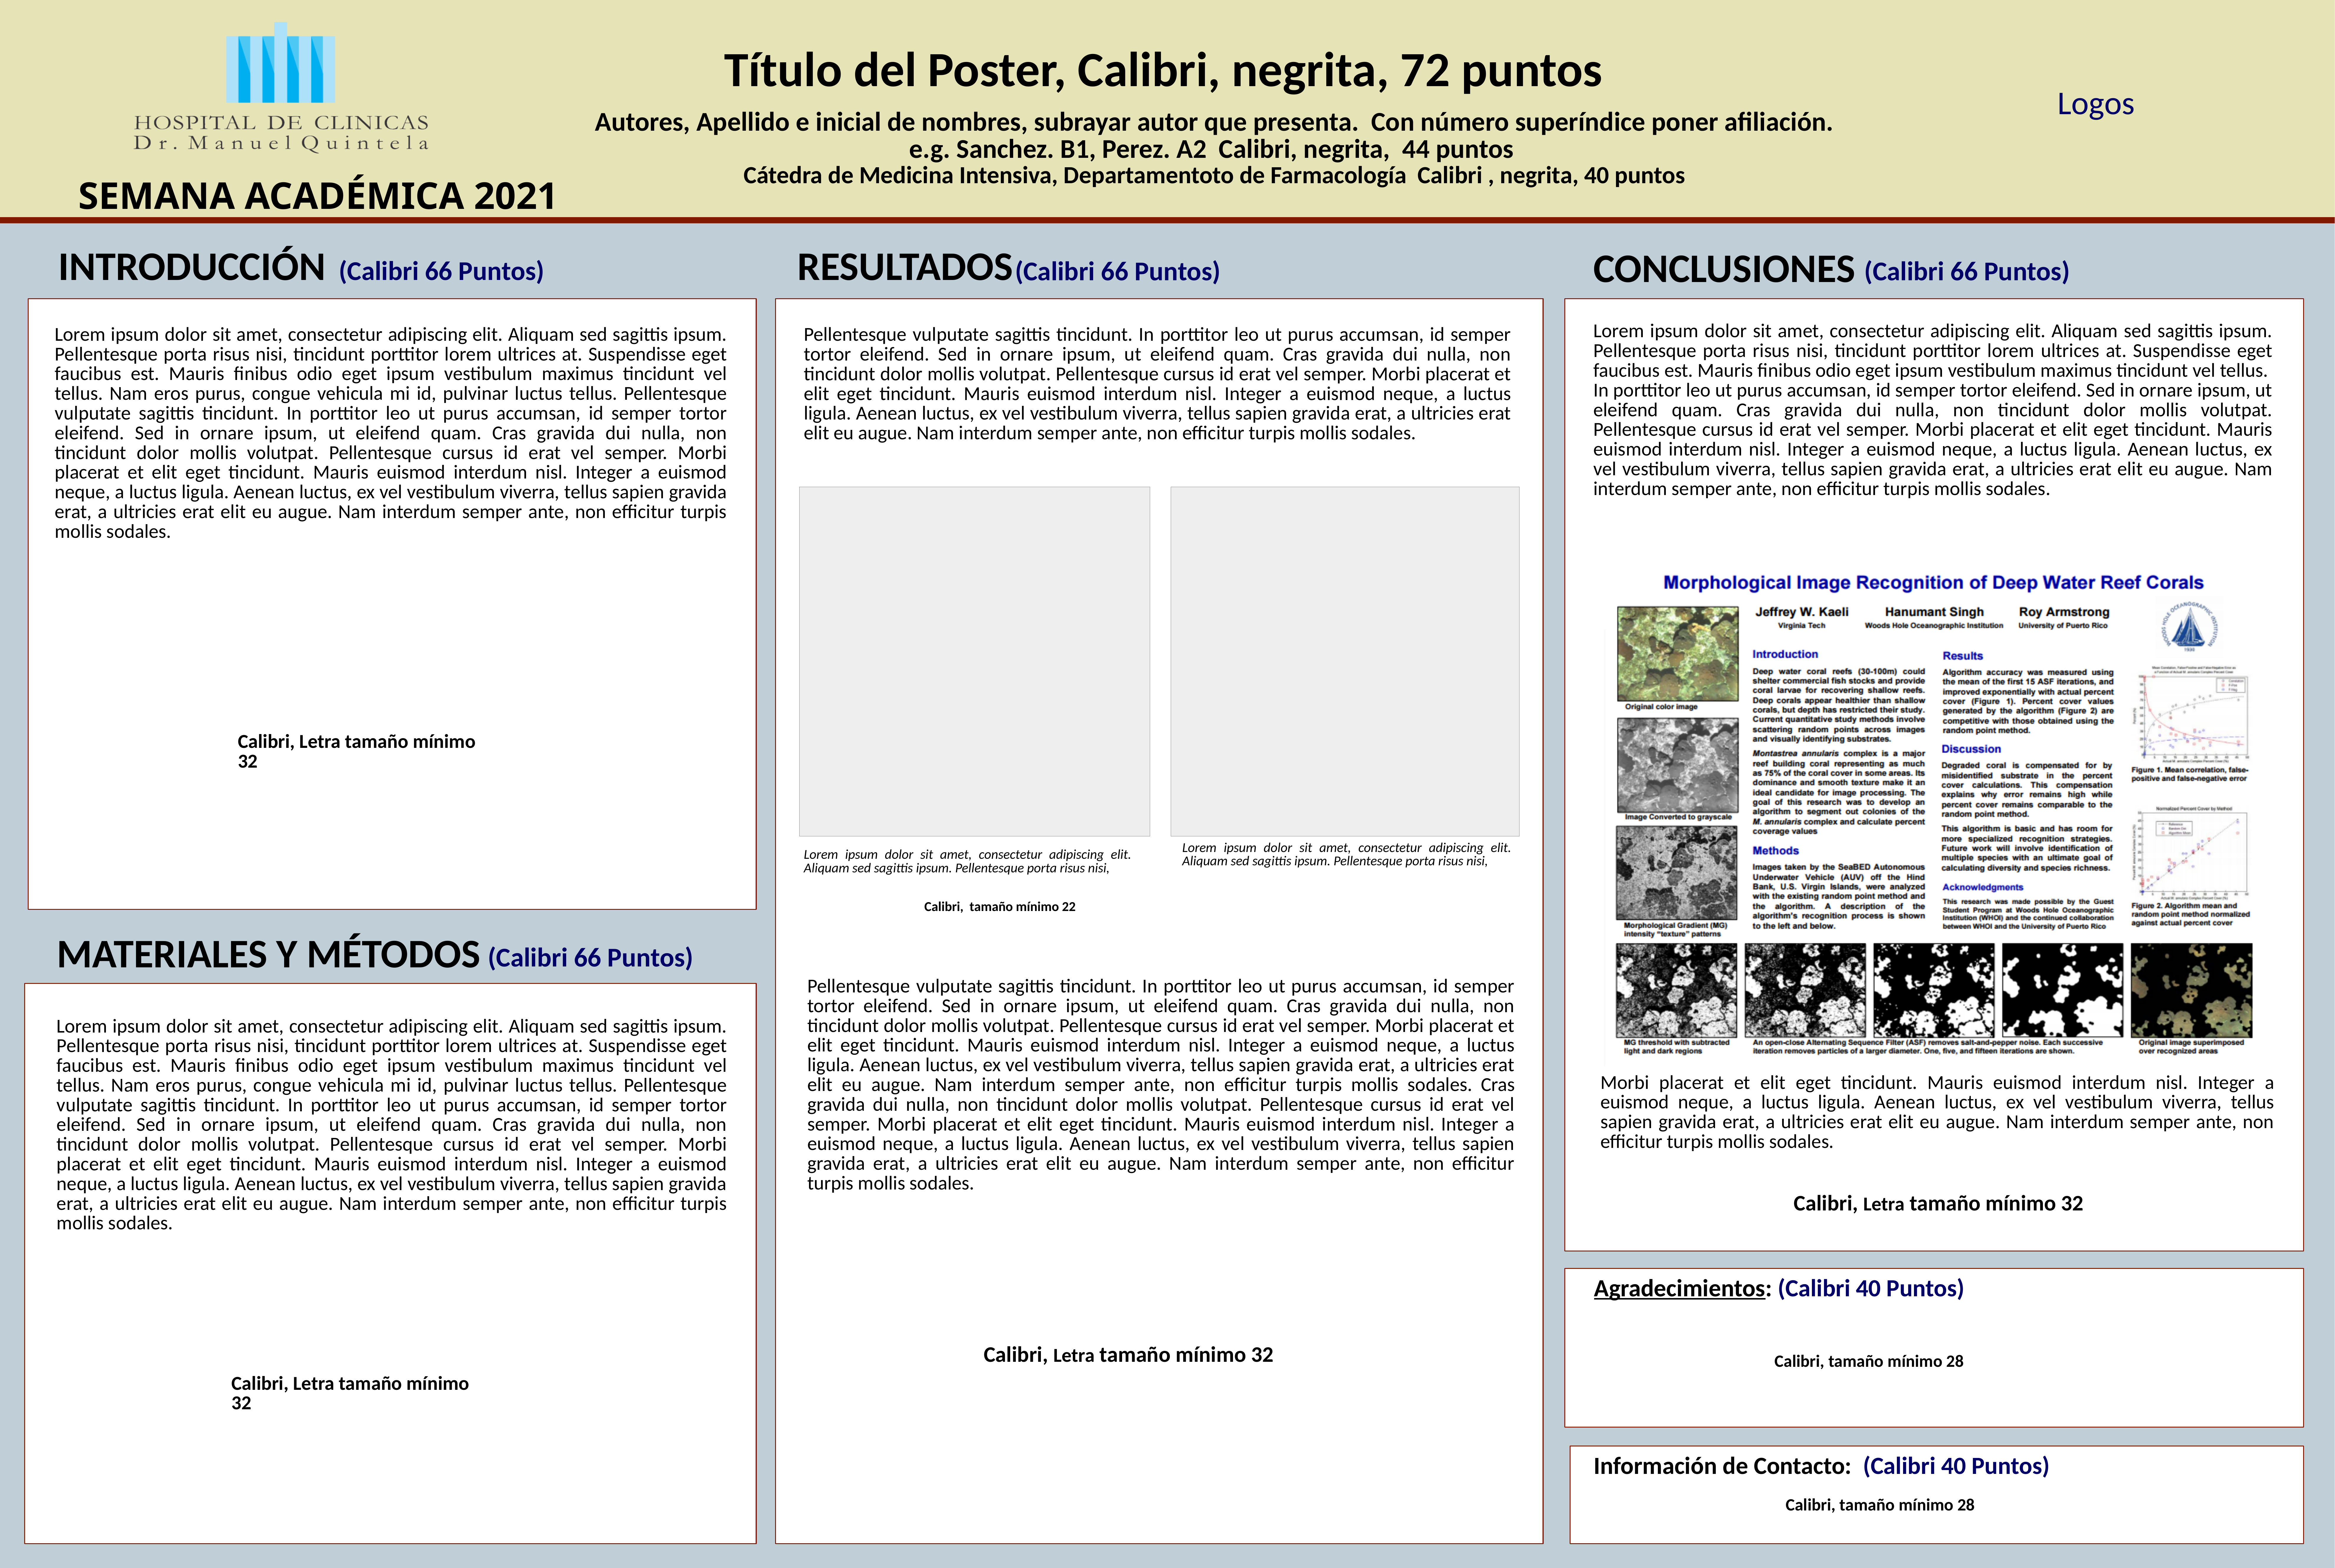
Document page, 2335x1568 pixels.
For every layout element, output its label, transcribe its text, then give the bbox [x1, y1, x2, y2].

text_box Lorem ipsum dolor sit amet, consectetur adipiscing elit. Aliquam sed sagittis ipsum. Pellentesque porta risus nisi, tincidunt porttitor lorem ultrices at. Suspendisse eget faucibus est. Mauris finibus odio eget ipsum vestibulum maximus tincidunt vel tellus. Nam eros purus, congue vehicula mi id, pulvinar luctus tellus. Pellentesque vulputate sagittis tincidunt. In porttitor leo ut purus accumsan, id semper tortor eleifend. Sed in ornare ipsum, ut eleifend quam. Cras gravida dui nulla, non tincidunt dolor mollis volutpat. Pellentesque cursus id erat vel semper. Morbi placerat et elit eget tincidunt. Mauris euismod interdum nisl. Integer a euismod neque, a luctus ligula. Aenean luctus, ex vel vestibulum viverra, tellus sapien gravida erat, a ultricies erat elit eu augue. Nam interdum semper ante, non efficitur turpis mollis sodales. [50, 324, 732, 620]
text_box Información de Contacto: (Calibri 40 Puntos) [1589, 1453, 2054, 1495]
text_box CONCLUSIONES [1589, 249, 1864, 305]
text_box (Calibri 66 Puntos) [334, 258, 559, 295]
text_box Agradecimientos: (Calibri 40 Puntos) [1590, 1276, 1969, 1317]
text_box [28, 299, 756, 910]
text_box MATERIALES Y MÉTODOS [52, 935, 492, 990]
text_box Calibri, tamaño mínimo 22 [920, 899, 1084, 930]
text_box Morbi placerat et elit eget tincidunt. Mauris euismod interdum nisl. Integer a euismod neque, a luctus ligula. Aenean luctus, ex vel vestibulum viverra, tellus sapien gravida erat, a ultricies erat elit eu augue. Nam interdum semper ante, non efficitur turpis mollis sodales. [1596, 1072, 2279, 1173]
text_box Lorem ipsum dolor sit amet, consectetur adipiscing elit. Aliquam sed sagittis ipsum. Pellentesque porta risus nisi, [1178, 840, 1516, 878]
text_box Calibri, Letra tamaño mínimo 32 [1789, 1192, 2088, 1223]
text_box [775, 299, 1543, 1544]
text_box Calibri, tamaño mínimo 28 [1781, 1495, 1979, 1521]
text_box Lorem ipsum dolor sit amet, consectetur adipiscing elit. Aliquam sed sagittis ipsum. Pellentesque porta risus nisi, [799, 847, 1136, 885]
text_box INTRODUCCIÓN [54, 247, 335, 303]
text_box Calibri, Letra tamaño mínimo 32 [233, 731, 505, 760]
text_box Logos [1983, 87, 2210, 143]
text_box SEMANA ACADÉMICA 2021 [74, 167, 502, 213]
text_box Calibri, Letra tamaño mínimo 32 [979, 1343, 1278, 1375]
text_box [1565, 1268, 2304, 1427]
picture [1589, 561, 2279, 1066]
text_box (Calibri 66 Puntos) [1011, 258, 1235, 295]
text_box Lorem ipsum dolor sit amet, consectetur adipiscing elit. Aliquam sed sagittis ipsum. Pellentesque porta risus nisi, tincidunt porttitor lorem ultrices at. Suspendisse eget faucibus est. Mauris finibus odio eget ipsum vestibulum maximus tincidunt vel tellus. In porttitor leo ut purus accumsan, id semper tortor eleifend. Sed in ornare ipsum, ut eleifend quam. Cras gravida dui nulla, non tincidunt dolor mollis volutpat. Pellentesque cursus id erat vel semper. Morbi placerat et elit eget tincidunt. Mauris euismod interdum nisl. Integer a euismod neque, a luctus ligula. Aenean luctus, ex vel vestibulum viverra, tellus sapien gravida erat, a ultricies erat elit eu augue. Nam interdum semper ante, non efficitur turpis mollis sodales. [1589, 320, 2277, 561]
text_box (Calibri 66 Puntos) [483, 944, 708, 982]
picture [94, 5, 467, 177]
text_box [0, 0, 2335, 220]
text_box [1565, 299, 2304, 1251]
text_box Lorem ipsum dolor sit amet, consectetur adipiscing elit. Aliquam sed sagittis ipsum. Pellentesque porta risus nisi, tincidunt porttitor lorem ultrices at. Suspendisse eget faucibus est. Mauris finibus odio eget ipsum vestibulum maximus tincidunt vel tellus. Nam eros purus, congue vehicula mi id, pulvinar luctus tellus. Pellentesque vulputate sagittis tincidunt. In porttitor leo ut purus accumsan, id semper tortor eleifend. Sed in ornare ipsum, ut eleifend quam. Cras gravida dui nulla, non tincidunt dolor mollis volutpat. Pellentesque cursus id erat vel semper. Morbi placerat et elit eget tincidunt. Mauris euismod interdum nisl. Integer a euismod neque, a luctus ligula. Aenean luctus, ex vel vestibulum viverra, tellus sapien gravida erat, a ultricies erat elit eu augue. Nam interdum semper ante, non efficitur turpis mollis sodales. [52, 1015, 732, 1312]
text_box RESULTADOS [793, 247, 1021, 303]
text_box Calibri, Letra tamaño mínimo 32 [227, 1373, 498, 1401]
text_box Pellentesque vulputate sagittis tincidunt. In porttitor leo ut purus accumsan, id semper tortor eleifend. Sed in ornare ipsum, ut eleifend quam. Cras gravida dui nulla, non tincidunt dolor mollis volutpat. Pellentesque cursus id erat vel semper. Morbi placerat et elit eget tincidunt. Mauris euismod interdum nisl. Integer a euismod neque, a luctus ligula. Aenean luctus, ex vel vestibulum viverra, tellus sapien gravida erat, a ultricies erat elit eu augue. Nam interdum semper ante, non efficitur turpis mollis sodales. Cras gravida dui nulla, non tincidunt dolor mollis volutpat. Pellentesque cursus id erat vel semper. Morbi placerat et elit eget tincidunt. Mauris euismod interdum nisl. Integer a euismod neque, a luctus ligula. Aenean luctus, ex vel vestibulum viverra, tellus sapien gravida erat, a ultricies erat elit eu augue. Nam interdum semper ante, non efficitur turpis mollis sodales. [803, 976, 1519, 1245]
text_box Título del Poster, Calibri, negrita, 72 puntos [700, 47, 1627, 126]
text_box Calibri, tamaño mínimo 28 [1770, 1352, 2028, 1381]
text_box Autores, Apellido e inicial de nombres, subrayar autor que presenta. Con número superíndice poner afiliación. e.g. Sanchez. B1, Perez. A2 Calibri, negrita, 44 puntos Cátedra de Medicina Intensiva, Departamentoto de Farmacología Calibri , negrita, 40 puntos [591, 108, 1839, 220]
text_box [1570, 1446, 2304, 1544]
text_box Pellentesque vulputate sagittis tincidunt. In porttitor leo ut purus accumsan, id semper tortor eleifend. Sed in ornare ipsum, ut eleifend quam. Cras gravida dui nulla, non tincidunt dolor mollis volutpat. Pellentesque cursus id erat vel semper. Morbi placerat et elit eget tincidunt. Mauris euismod interdum nisl. Integer a euismod neque, a luctus ligula. Aenean luctus, ex vel vestibulum viverra, tellus sapien gravida erat, a ultricies erat elit eu augue. Nam interdum semper ante, non efficitur turpis mollis sodales. [799, 324, 1516, 481]
text_box (Calibri 66 Puntos) [1860, 258, 2084, 295]
text_box [24, 983, 756, 1544]
